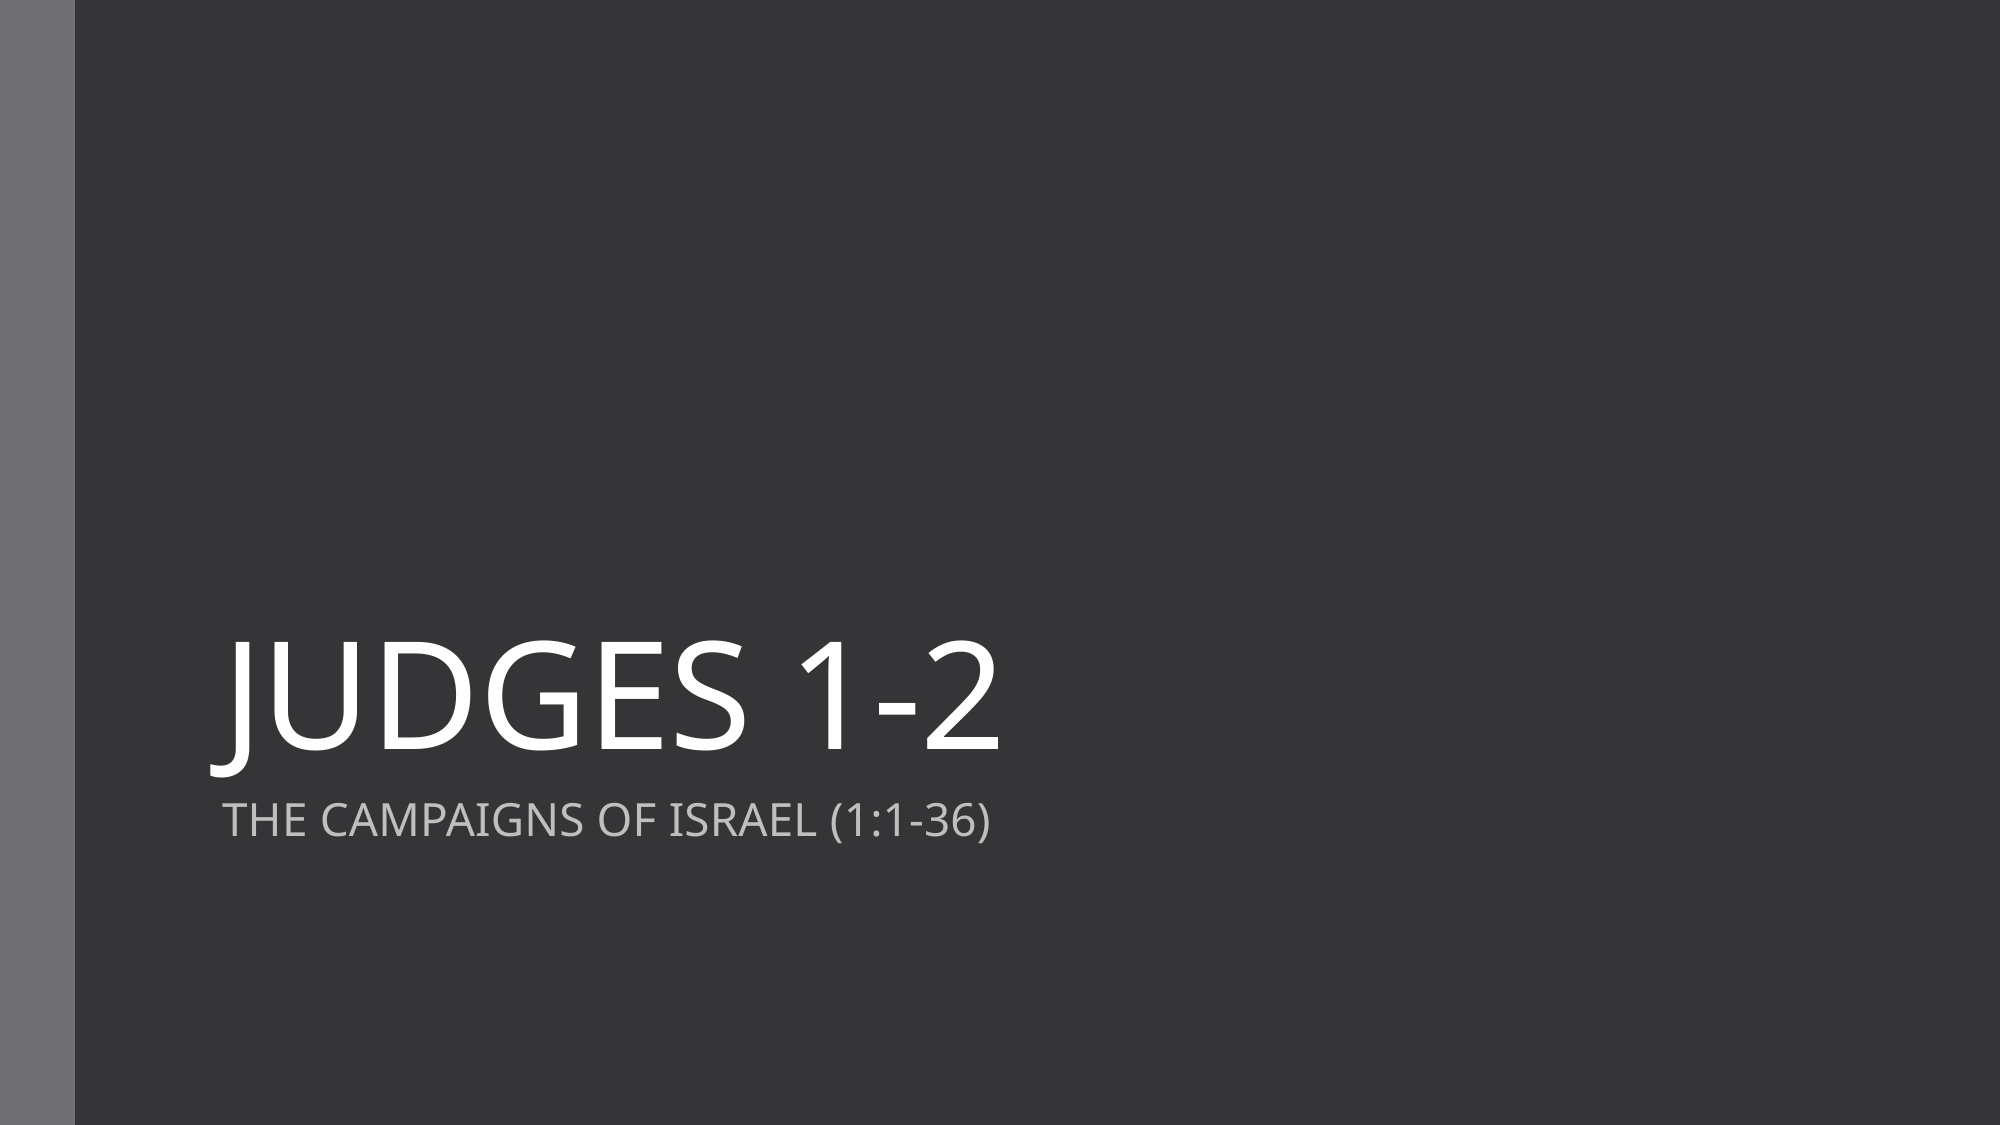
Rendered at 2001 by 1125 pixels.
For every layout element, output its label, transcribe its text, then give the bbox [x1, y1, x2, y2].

title JUDGES 1-2 [206, 124, 1752, 787]
subtitle THE CAMPAIGNS OF ISRAEL (1:1-36) [206, 787, 1752, 1066]
